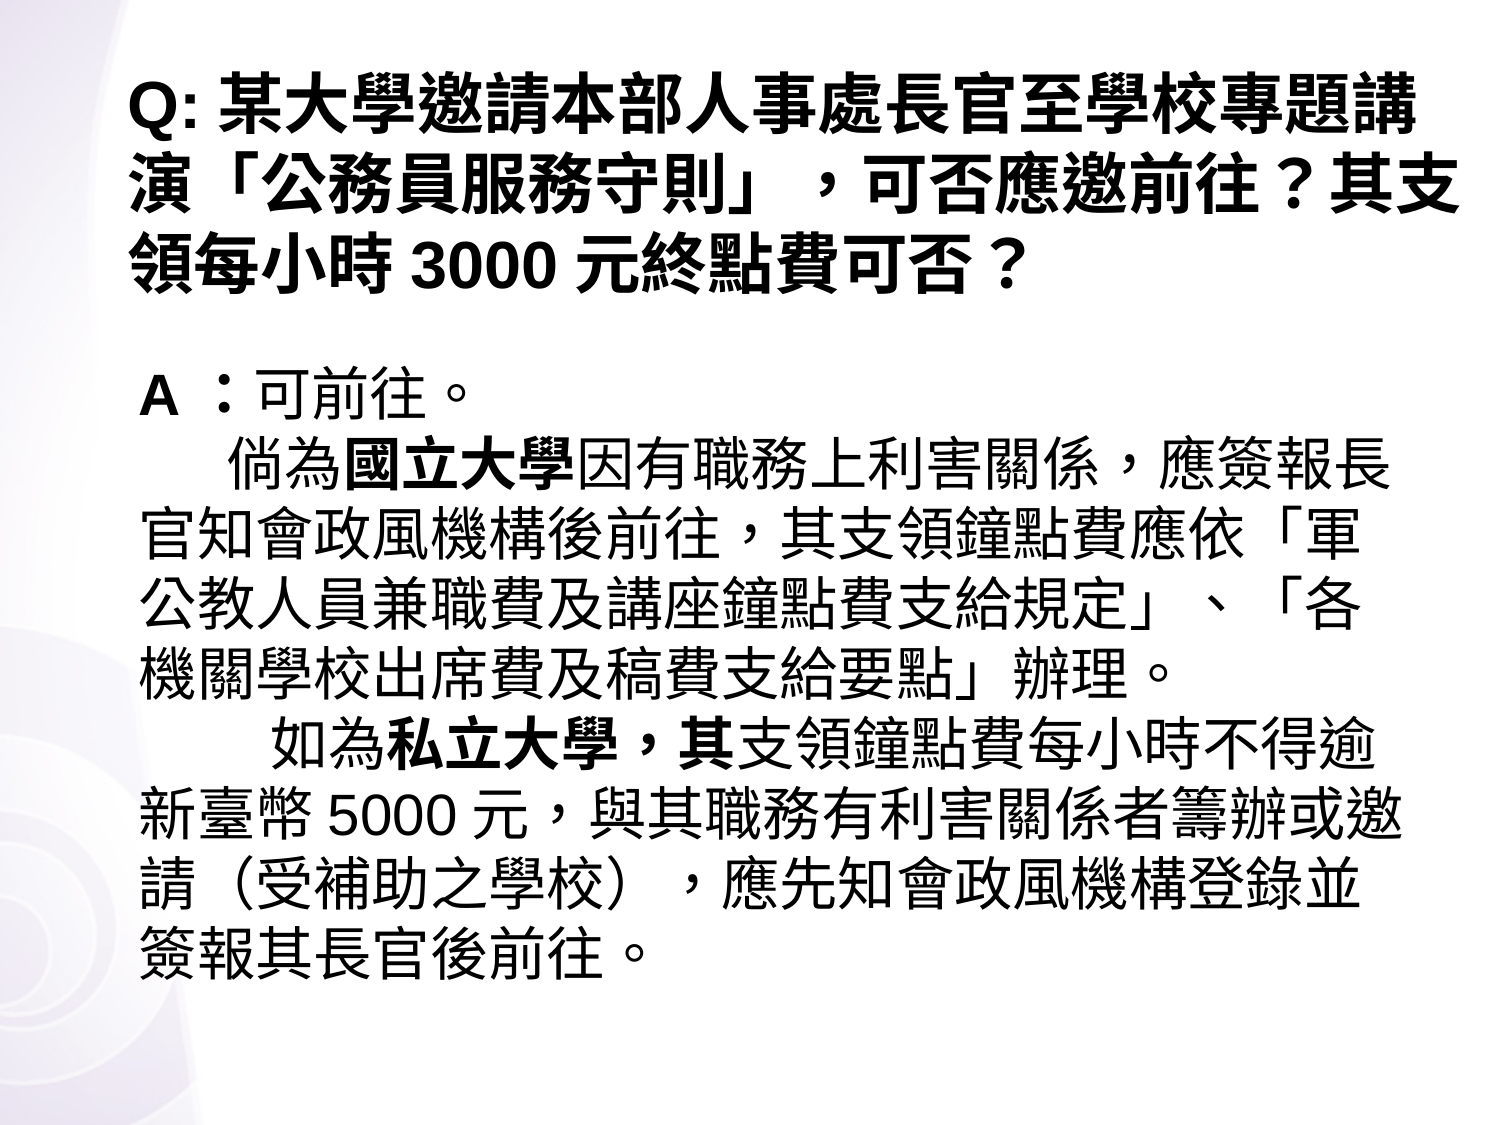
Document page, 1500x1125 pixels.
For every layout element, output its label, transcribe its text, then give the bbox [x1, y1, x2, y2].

text_box Q:某大學邀請本部人事處長官至學校專題講演「公務員服務守則」，可否應邀前往？其支領每小時3000元終點費可否？ [112, 55, 1500, 310]
picture [0, 0, 1500, 1125]
text_box A：可前往。 倘為國立大學因有職務上利害關係，應簽報長官知會政風機構後前往，其支領鐘點費應依「軍公教人員兼職費及講座鐘點費支給規定」、「各機關學校出席費及稿費支給要點」辦理。 如為私立大學，其支領鐘點費每小時不得逾新臺幣5000元，與其職務有利害關係者籌辦或邀請（受補助之學校），應先知會政風機構登錄並簽報其長官後前往。 [124, 350, 1429, 1065]
